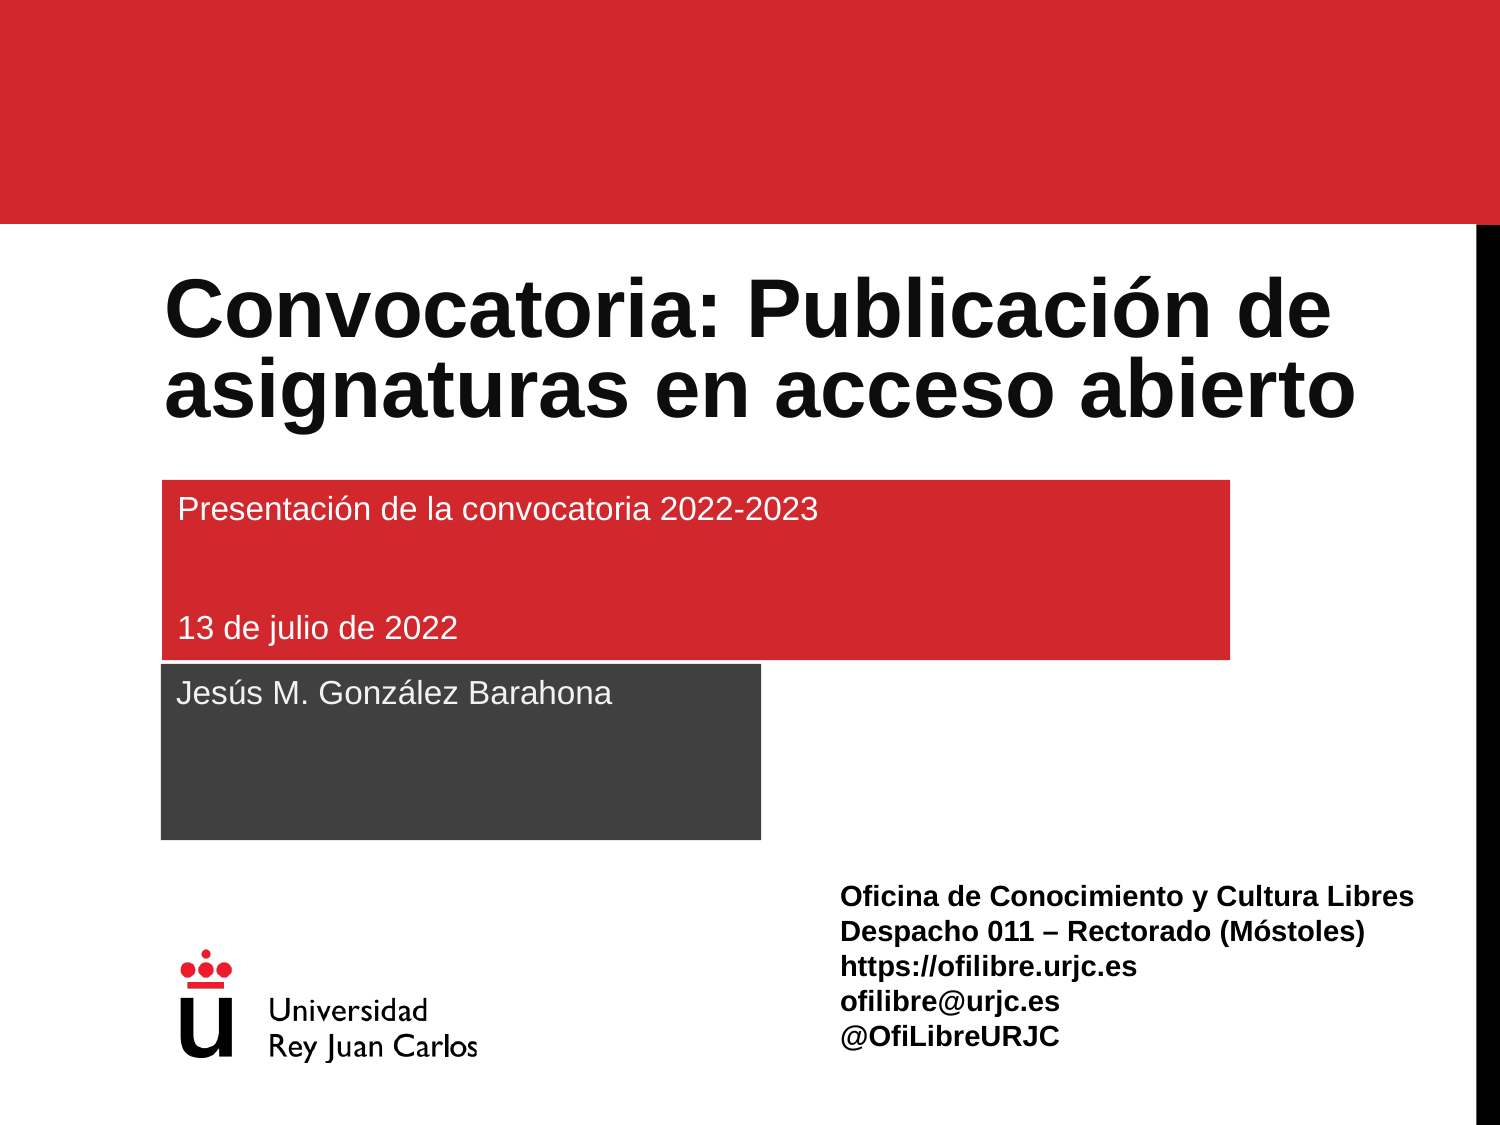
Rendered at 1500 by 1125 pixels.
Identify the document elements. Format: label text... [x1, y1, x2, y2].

text_box Presentación de la convocatoria 2022-2023 13 de julio de 2022 [162, 479, 1231, 661]
text_box Convocatoria: Publicación de asignaturas en acceso abierto [149, 179, 1382, 521]
text_box Jesús M. González Barahona [160, 663, 762, 841]
text_box Oficina de Conocimiento y Cultura Libres Despacho 011 – Rectorado (Móstoles) https://ofilibre.urjc.es ofilibre@urjc.es @OfiLibreURJC [825, 870, 1446, 1065]
text_box [0, 0, 1500, 224]
picture [180, 949, 477, 1063]
